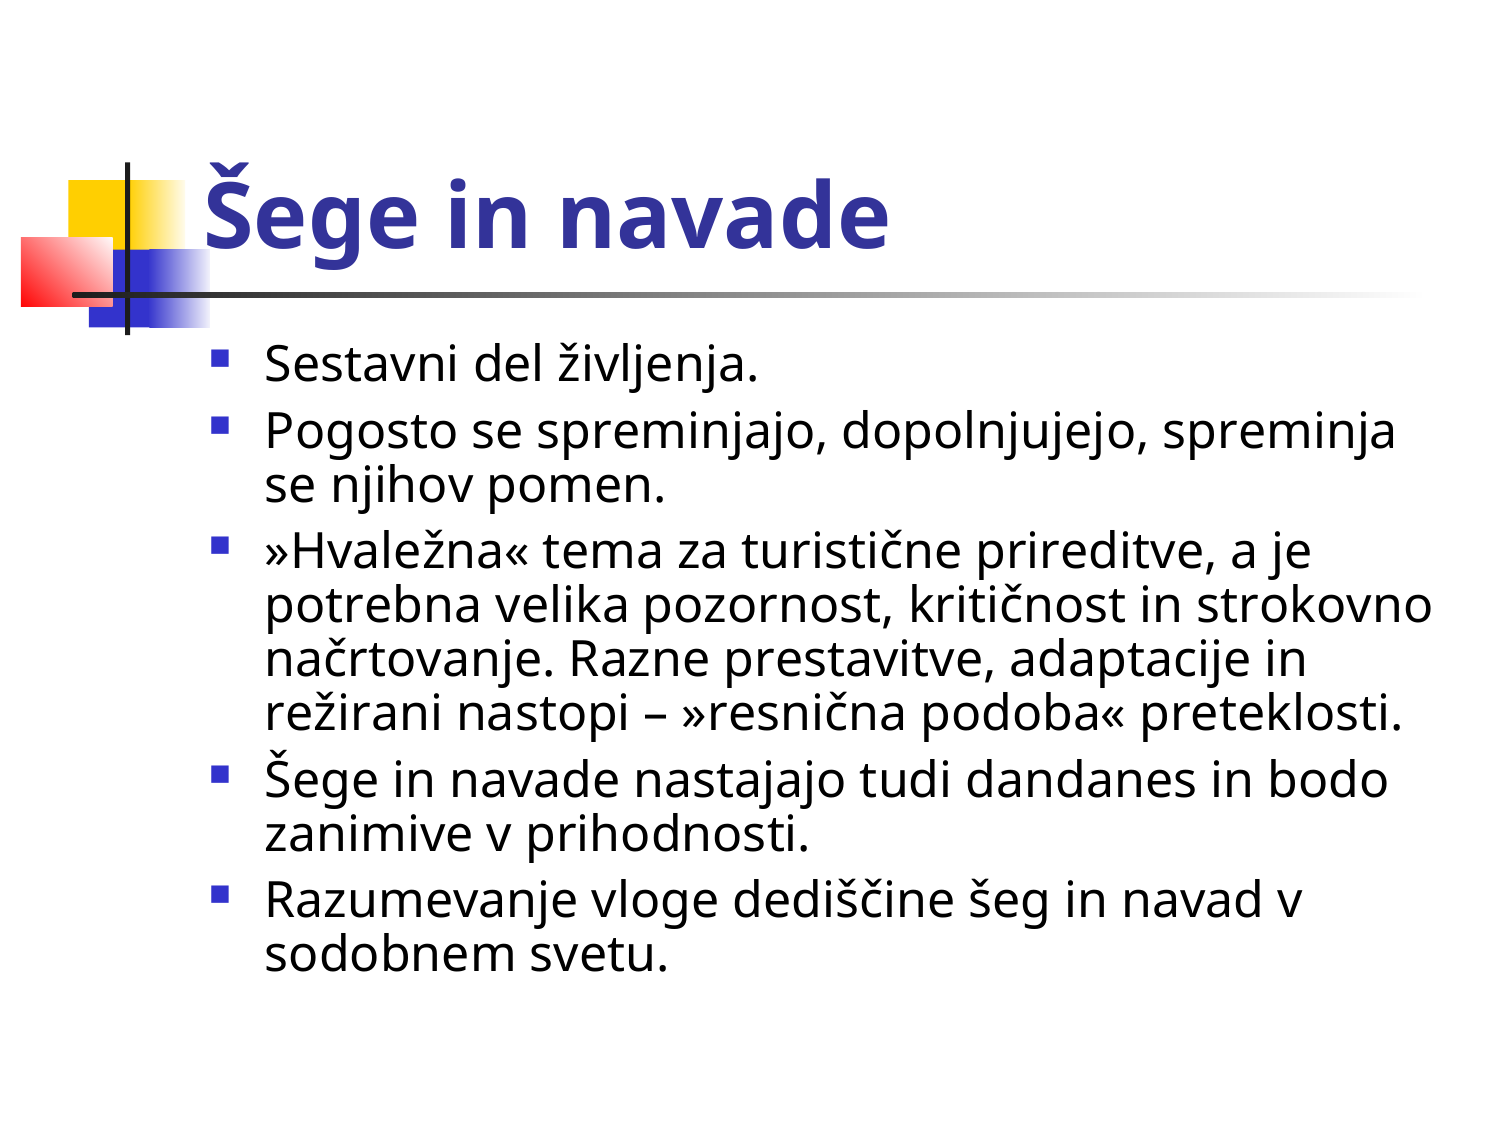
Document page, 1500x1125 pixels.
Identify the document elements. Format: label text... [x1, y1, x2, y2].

list Sestavni del življenja. Pogosto se spreminjajo, dopolnjujejo, spreminja se njihov pomen. »Hvaležna« tema za turistične prireditve, a je potrebna velika pozornost, kritičnost in strokovno načrtovanje. Razne prestavitve, adaptacije in režirani nastopi – »resnična podoba« preteklosti. Šege in navade nastajajo tudi dandanes in bodo zanimive v prihodnosti. Razumevanje vloge dediščine šeg in navad v sodobnem svetu. [193, 331, 1469, 1007]
title Šege in navade [188, 35, 1468, 276]
